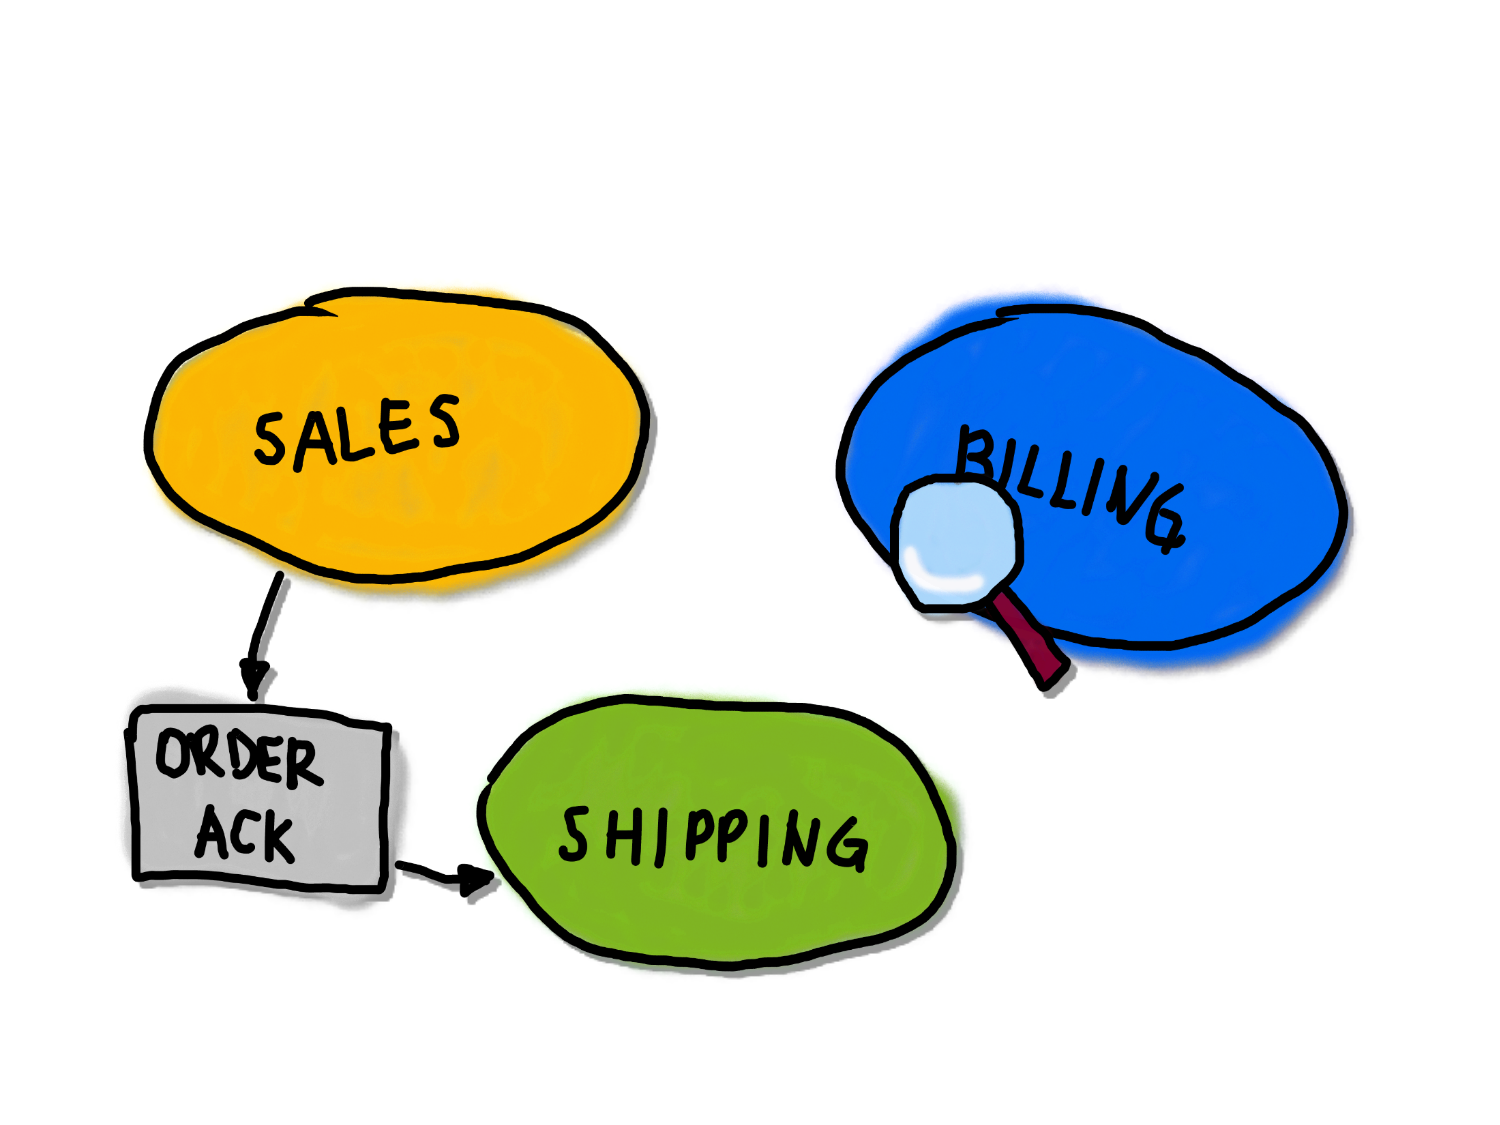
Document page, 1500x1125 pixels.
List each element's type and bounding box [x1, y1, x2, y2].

picture [0, 123, 1500, 1001]
